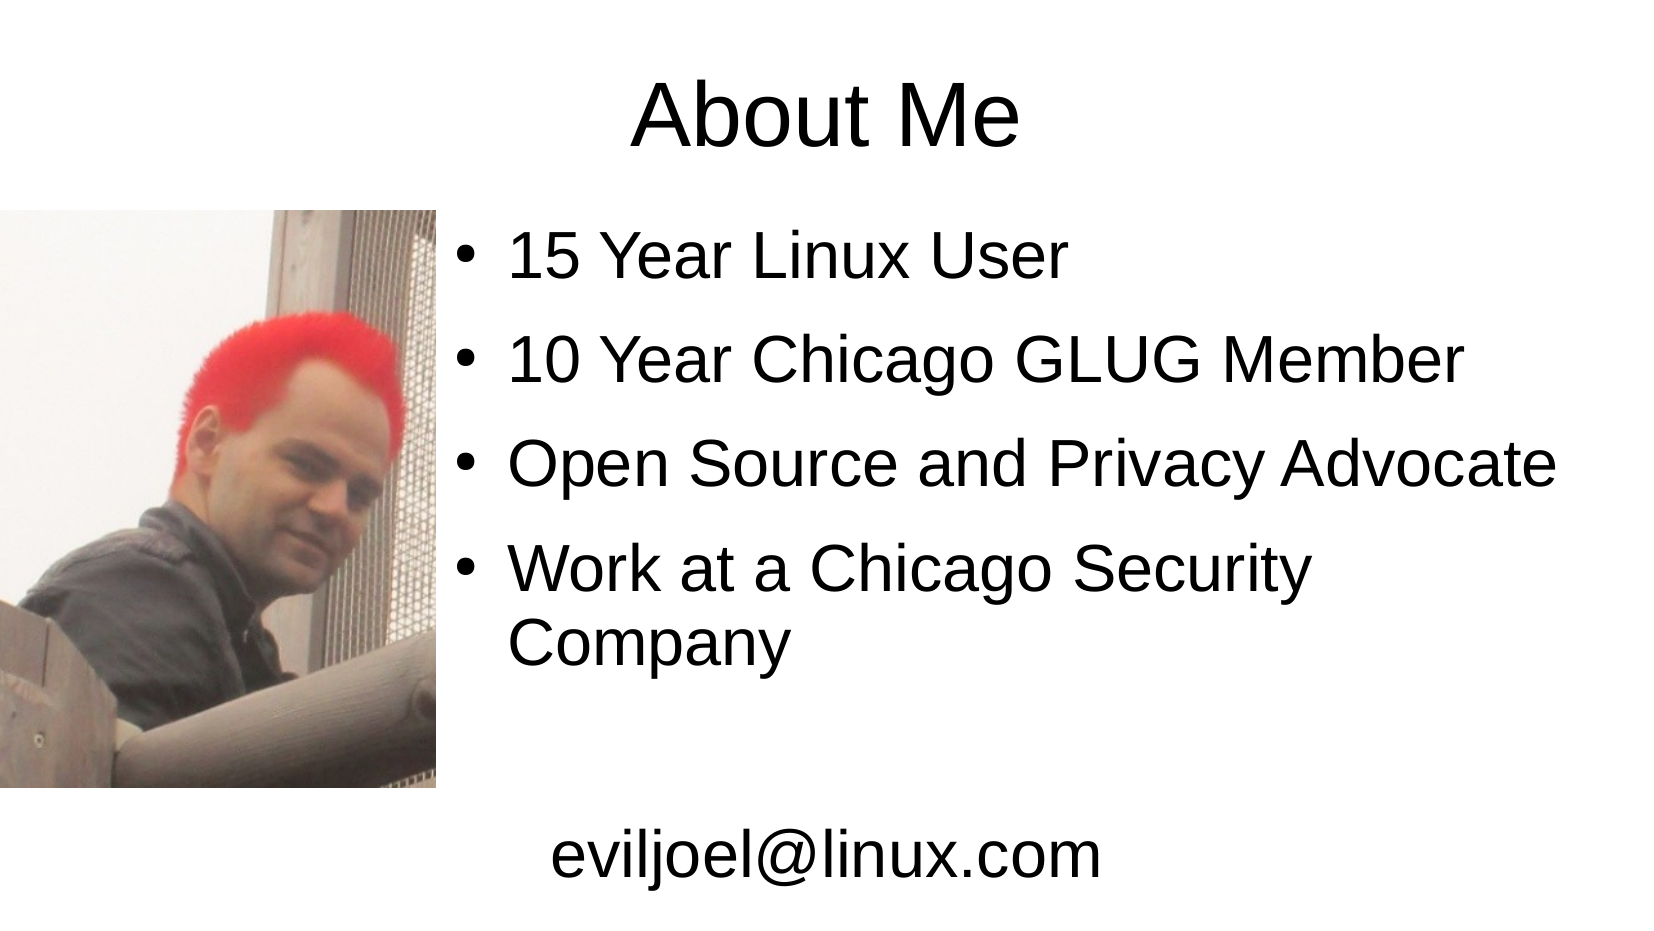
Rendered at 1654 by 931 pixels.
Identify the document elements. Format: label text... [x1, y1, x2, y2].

text_box eviljoel@linux.com A2BE 2D12 24D1 67CA 8830 DDE7 DFB3 676B 196D 6430 [0, 585, 1654, 931]
list 15 Year Linux User 10 Year Chicago GLUG Member Open Source and Privacy Advocate Work at a Chicago Security Company [436, 217, 1571, 585]
picture [0, 210, 436, 788]
title About Me [82, 37, 1571, 193]
